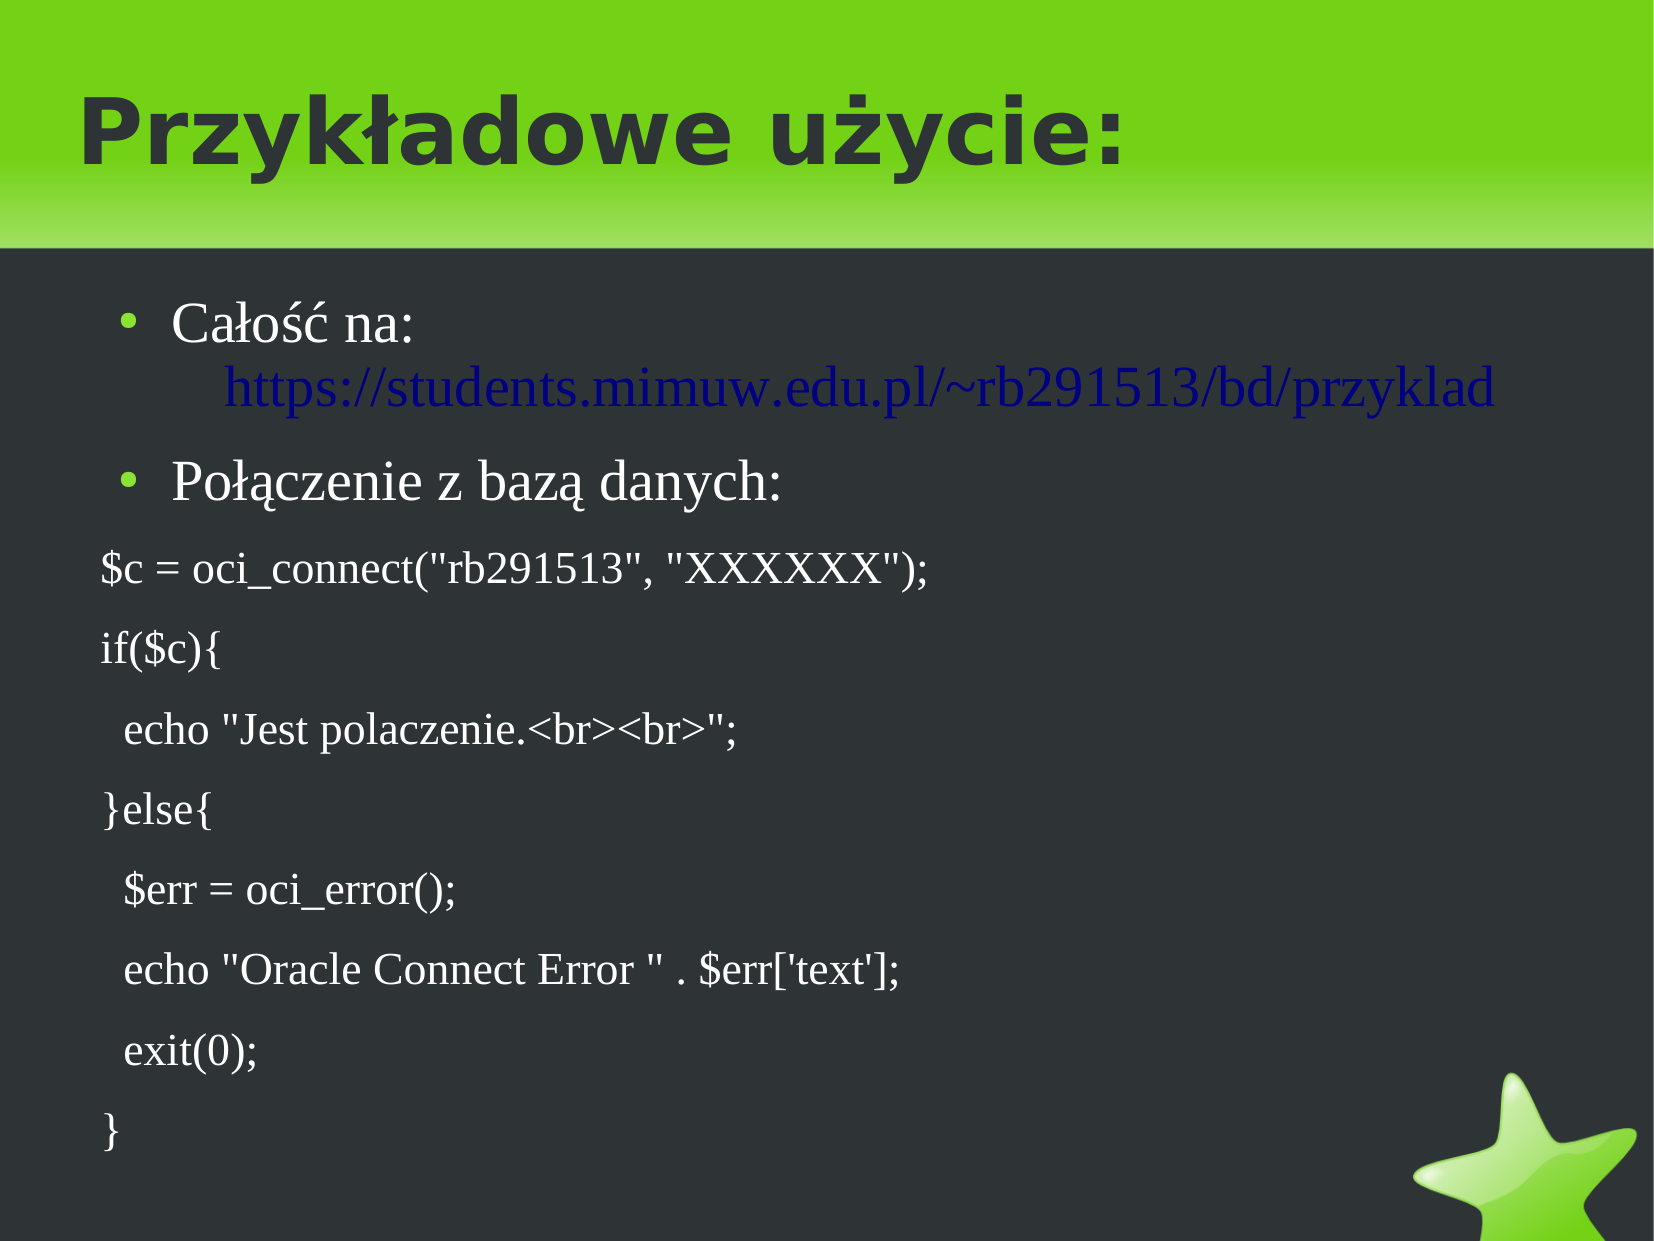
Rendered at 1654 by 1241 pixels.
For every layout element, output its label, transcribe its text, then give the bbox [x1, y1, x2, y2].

title Przykładowe użycie: [76, 36, 1565, 229]
list Całość na: https://students.mimuw.edu.pl/~rb291513/bd/przyklad Połączenie z bazą danych: $c = oci_connect("rb291513", "XXXXXX"); if($c){ echo "Jest polaczenie.<br><br>"; }else{ $err = oci_error(); echo "Oracle Connect Error " . $err['text']; exit(0); } [82, 290, 1571, 1212]
picture [0, 0, 1654, 1241]
